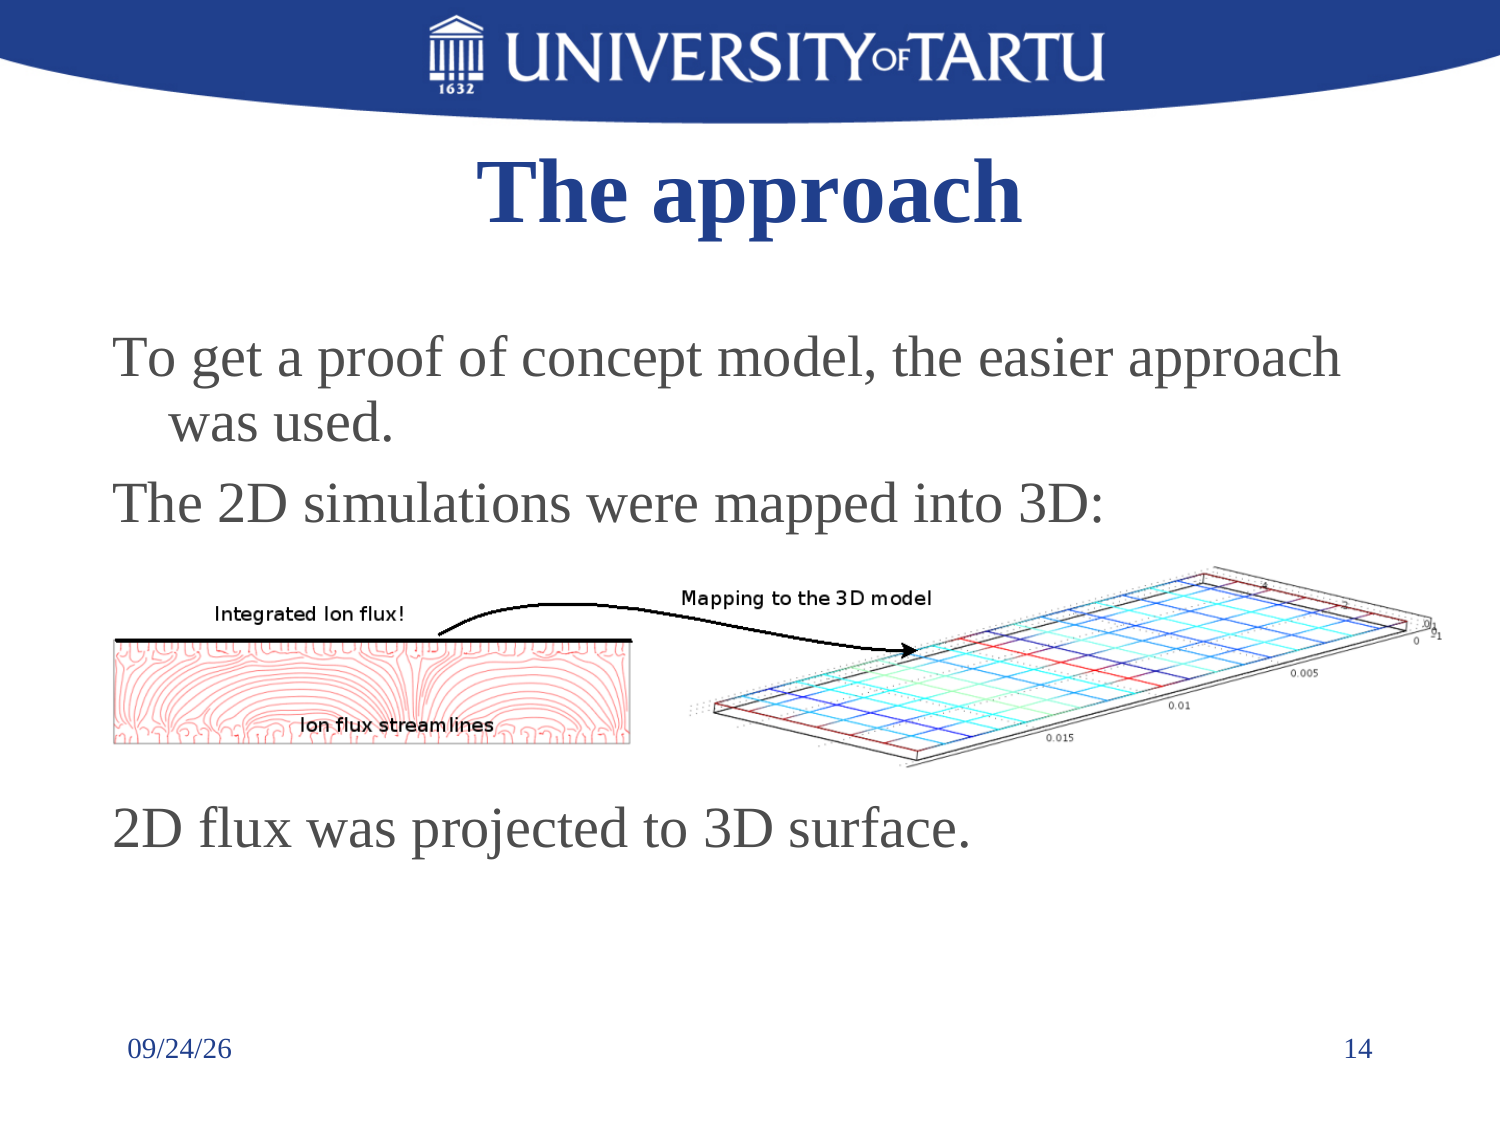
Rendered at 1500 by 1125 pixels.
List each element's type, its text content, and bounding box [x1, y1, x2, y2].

list To get a proof of concept model, the easier approach was used. The 2D simulations were mapped into 3D: 2D flux was projected to 3D surface. [112, 802, 1388, 986]
picture [0, 0, 1500, 1125]
title The approach [112, 125, 1388, 259]
list To get a proof of concept model, the easier approach was used. The 2D simulations were mapped into 3D: 2D flux was projected to 3D surface. [112, 324, 1388, 560]
